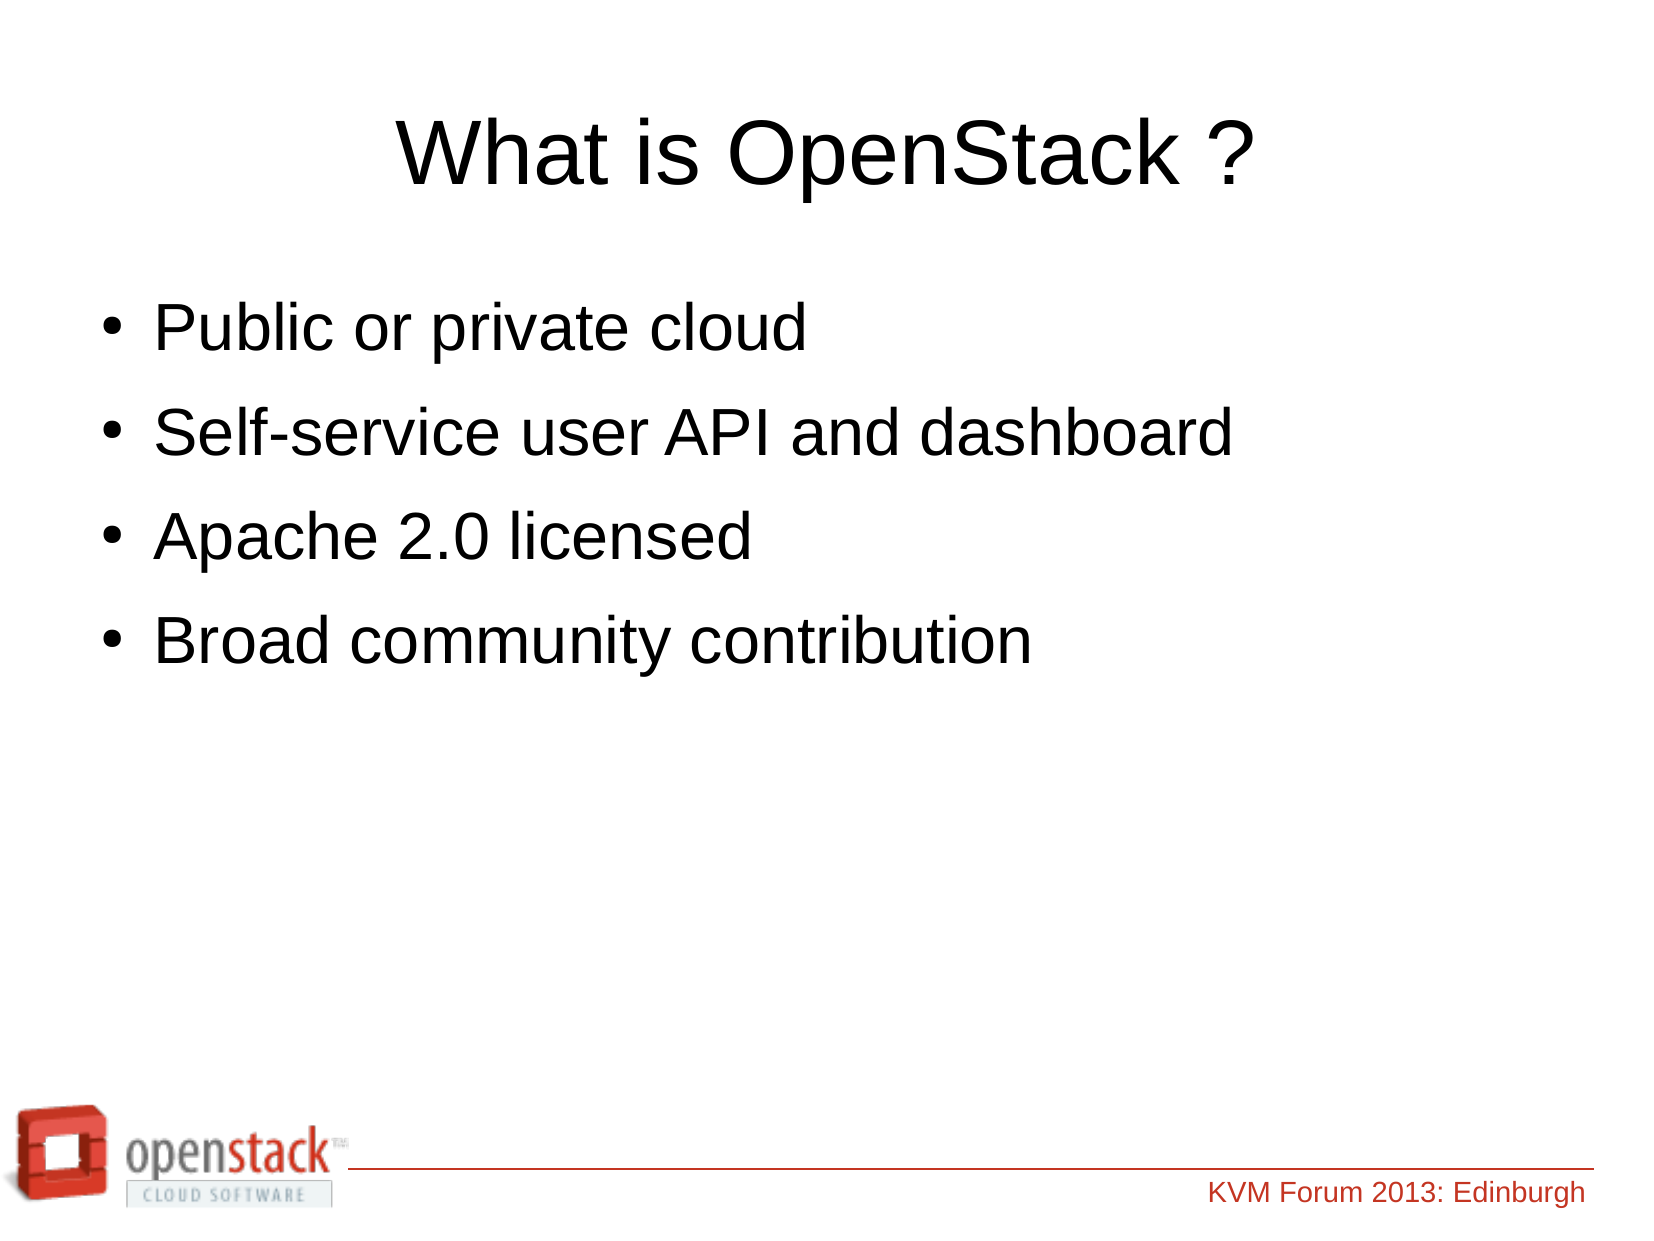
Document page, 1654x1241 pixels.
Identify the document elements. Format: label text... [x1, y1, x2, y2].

picture [0, 1101, 349, 1219]
list Public or private cloud Self-service user API and dashboard Apache 2.0 licensed Broad community contribution [82, 290, 1571, 1010]
title What is OpenStack ? [82, 49, 1571, 257]
